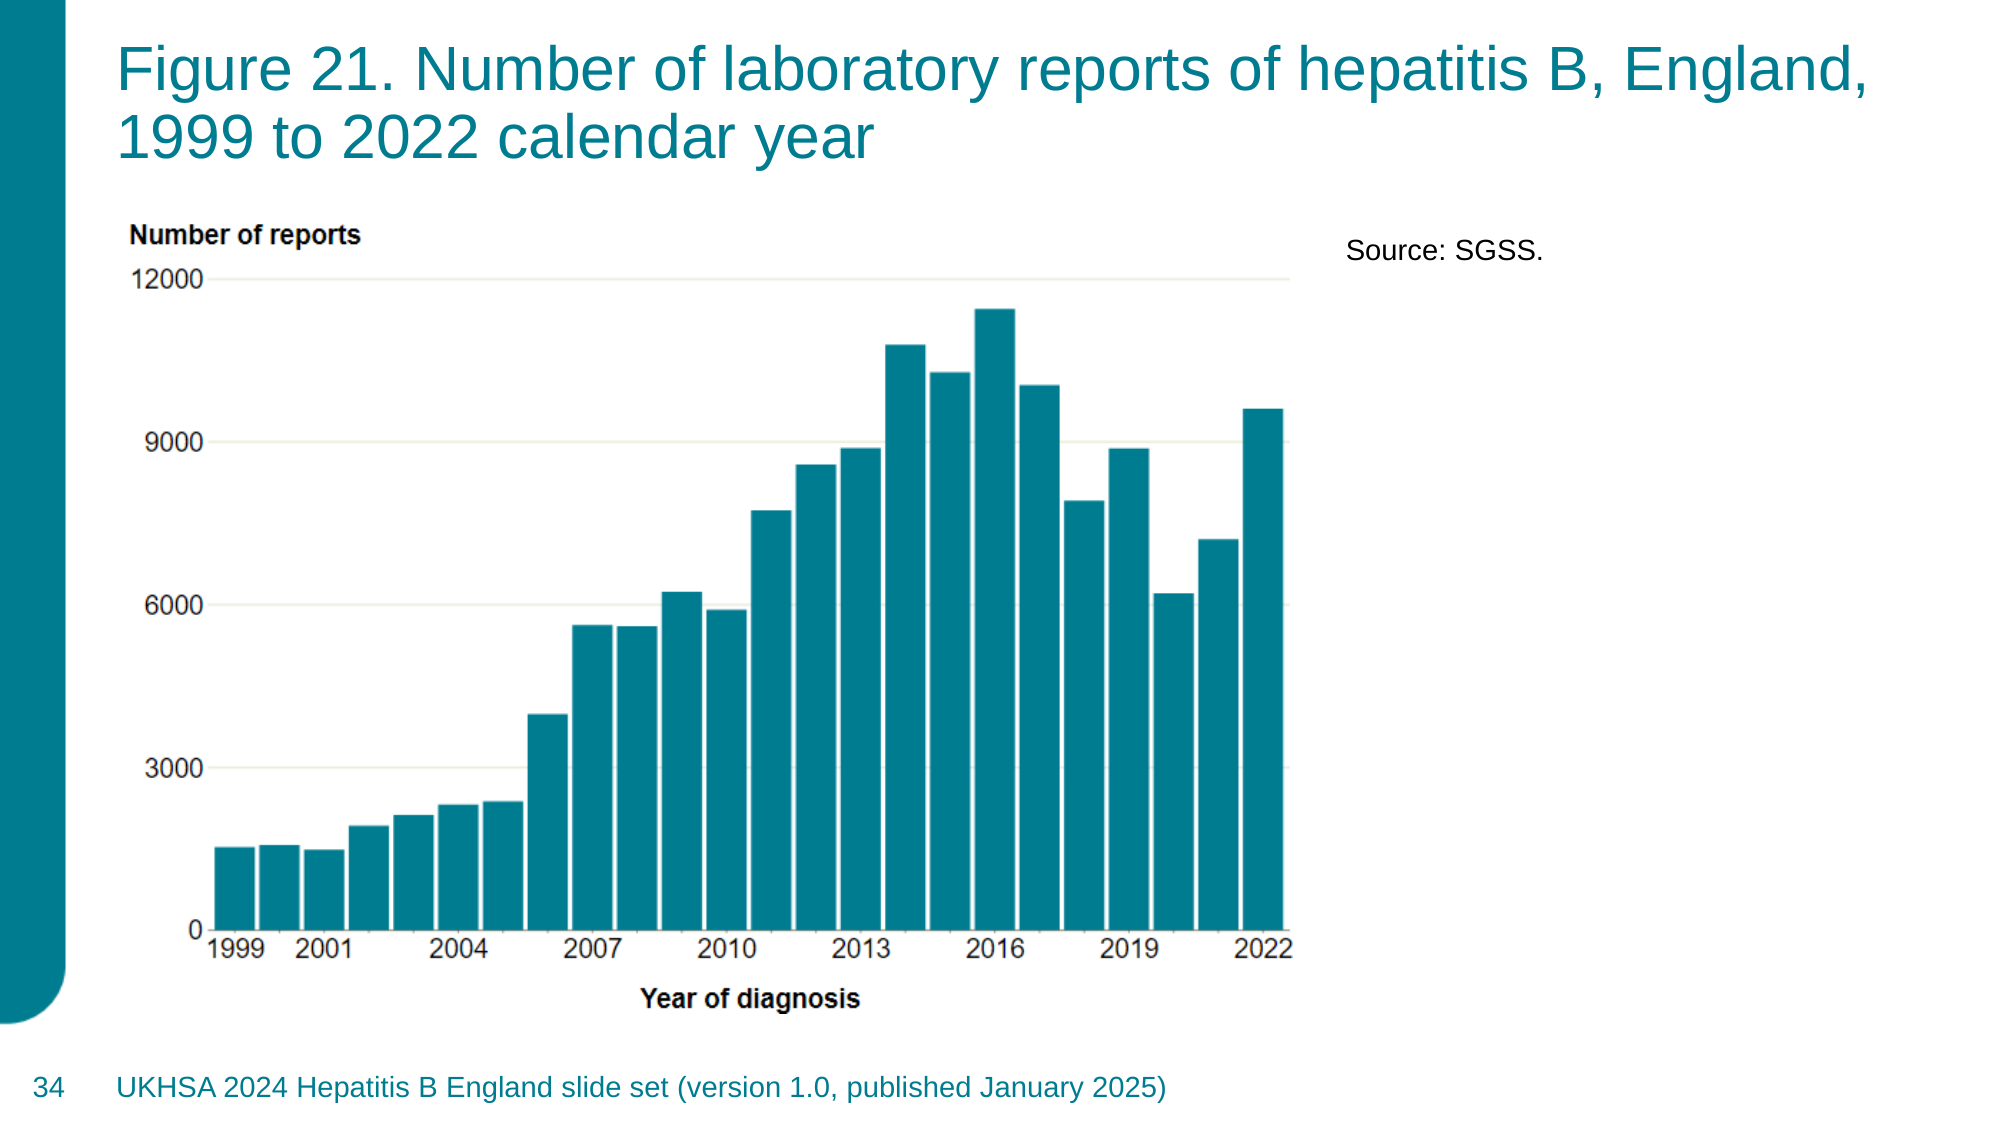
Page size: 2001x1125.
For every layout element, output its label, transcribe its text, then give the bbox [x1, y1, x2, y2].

text_box Source: SGSS. [1330, 223, 1911, 274]
text_box [0, 1056, 98, 1117]
picture [126, 223, 1293, 1014]
text_box UKHSA 2024 Hepatitis B England slide set (version 1.0, published January 2025) [101, 1056, 1743, 1117]
title Figure 21. Number of laboratory reports of hepatitis B, England, 1999 to 2022 calendar year [101, 29, 1926, 189]
